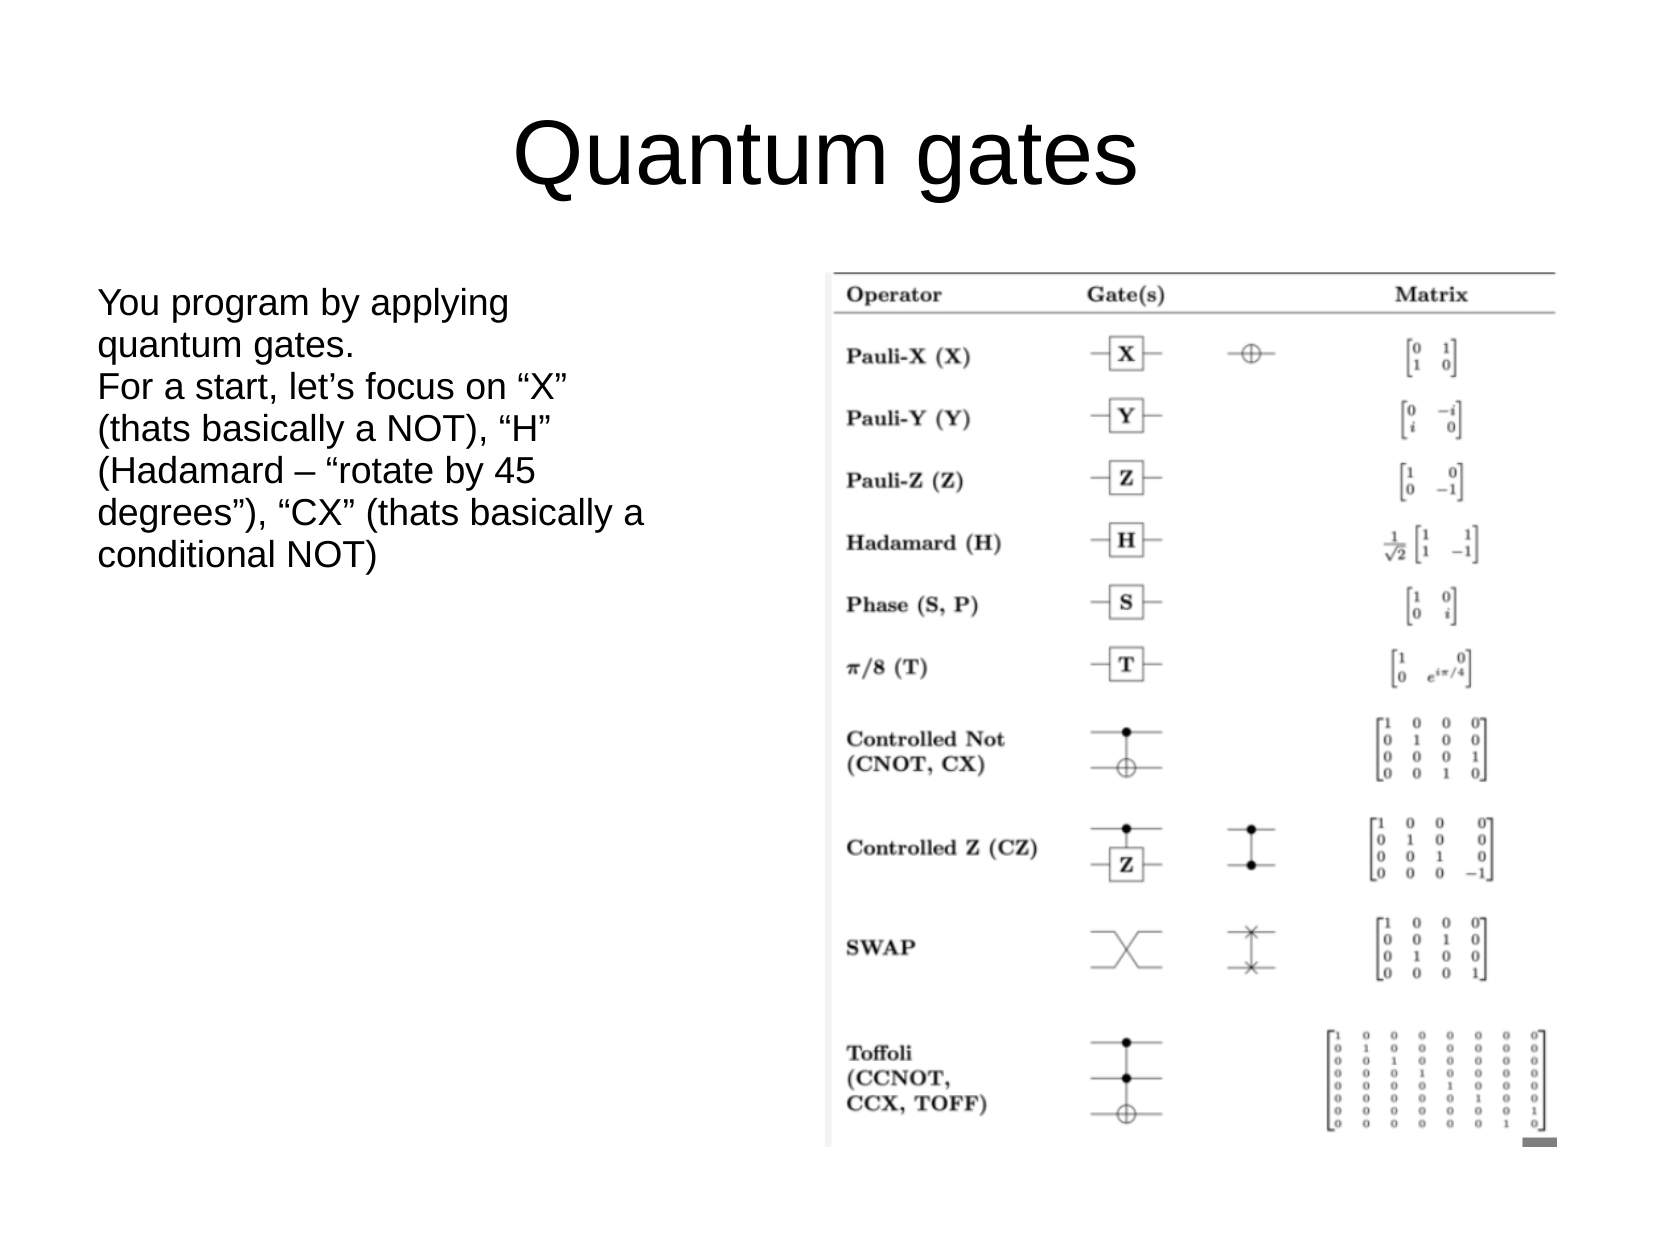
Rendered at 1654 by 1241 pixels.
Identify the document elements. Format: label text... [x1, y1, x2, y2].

picture [825, 262, 1557, 1147]
text_box You program by applying quantum gates. For a start, let’s focus on “X” (thats basically a NOT), “H” (Hadamard – “rotate by 45 degrees”), “CX” (thats basically a conditional NOT) [82, 274, 676, 583]
title Quantum gates [82, 49, 1571, 257]
